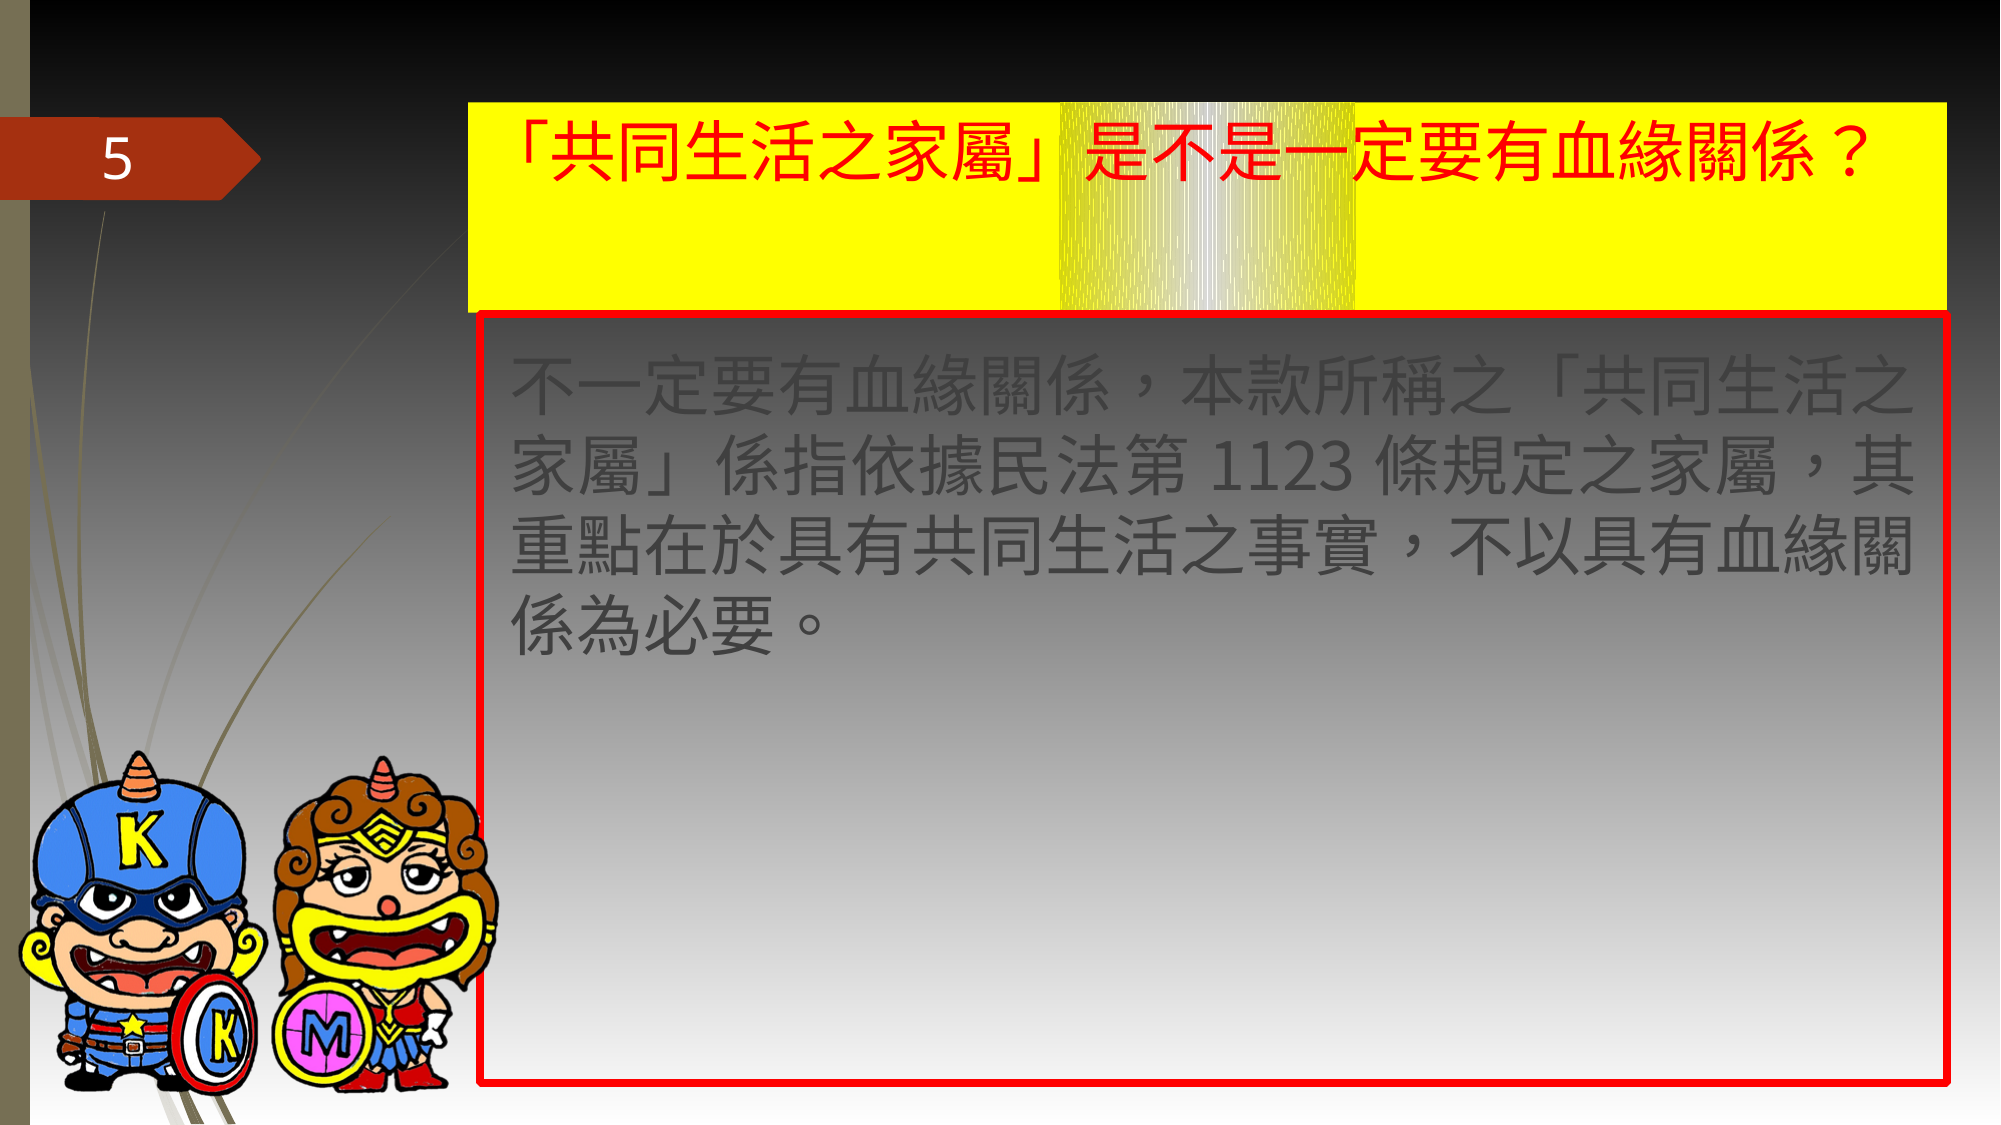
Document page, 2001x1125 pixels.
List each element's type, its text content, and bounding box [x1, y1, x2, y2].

list 不一定要有血緣關係，本款所稱之「共同生活之家屬」係指依據民法第1123條規定之家屬，其重點在於具有共同生活之事實，不以具有血緣關係為必要。 [480, 313, 1947, 1084]
title 「共同生活之家屬」是不是一定要有血緣關係？ [468, 102, 1947, 313]
text_box 5 [86, 114, 199, 199]
picture [0, 745, 510, 1101]
